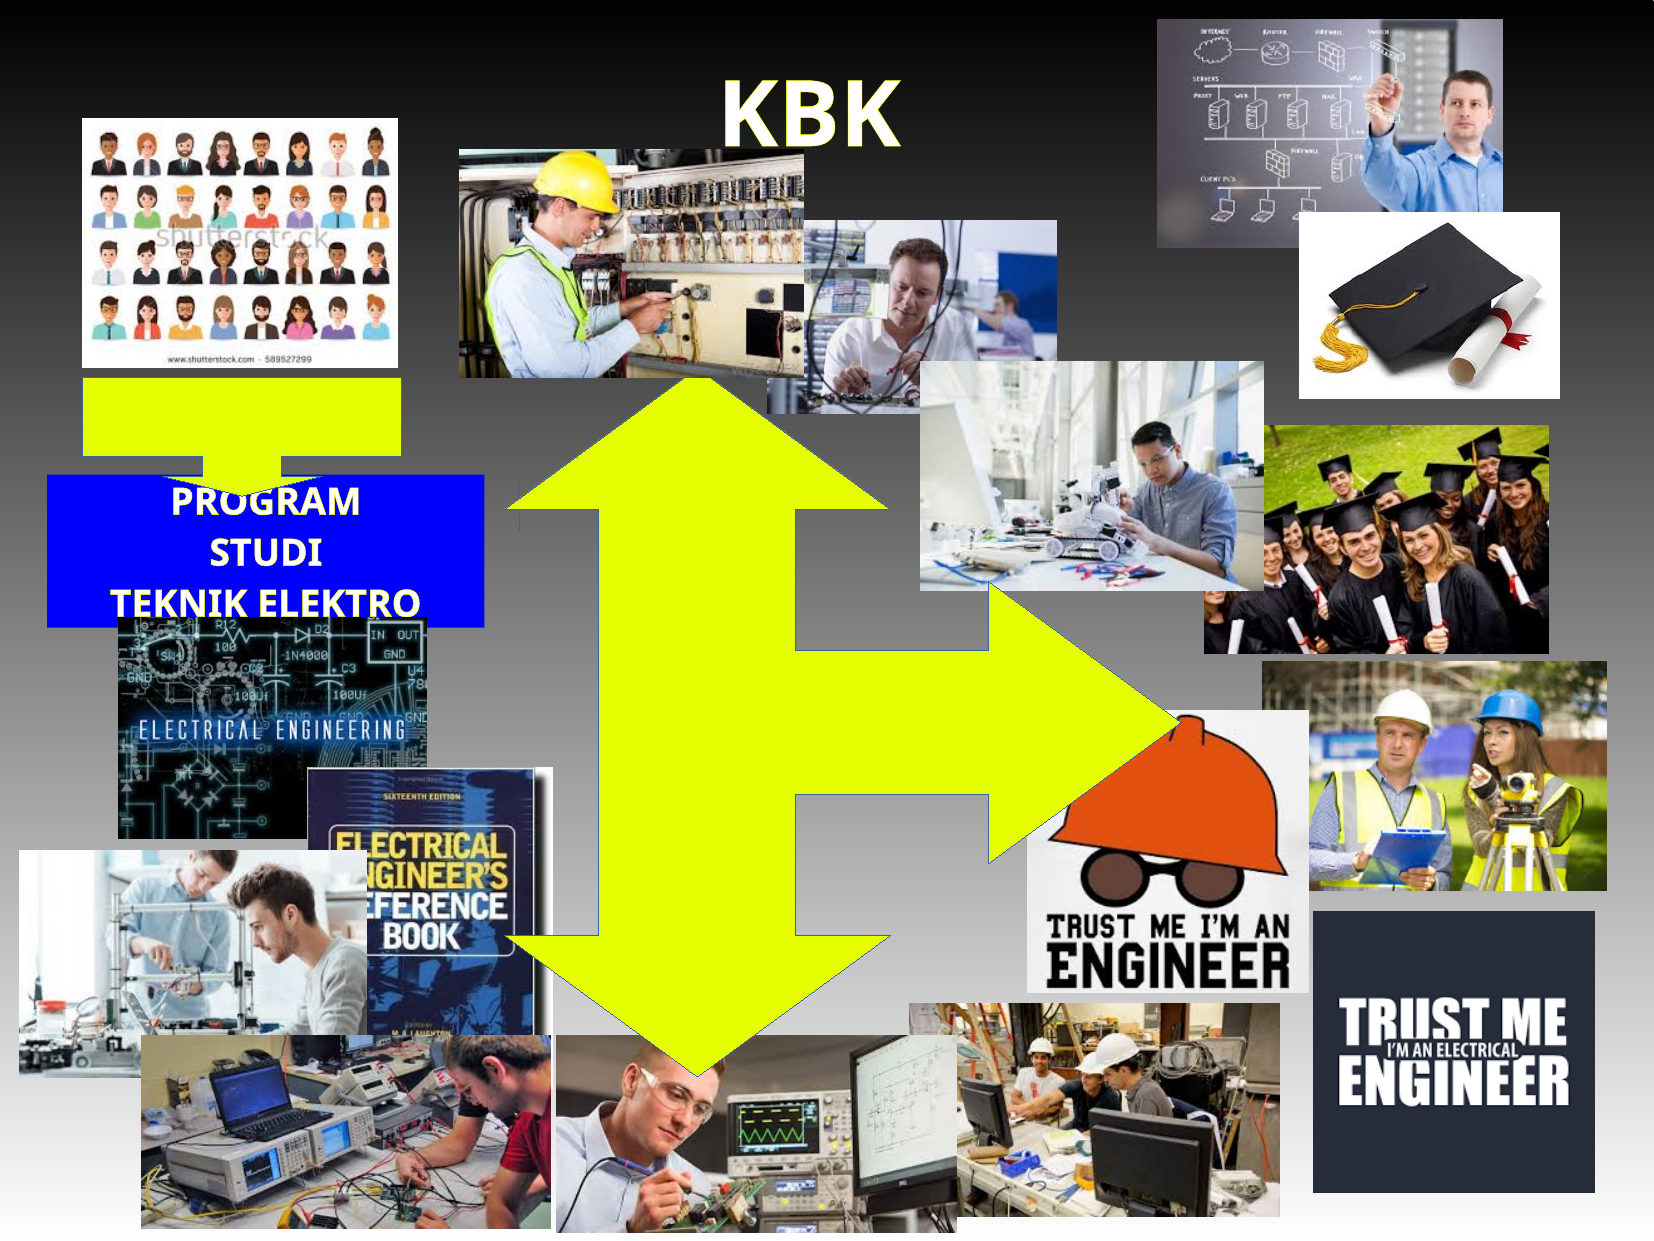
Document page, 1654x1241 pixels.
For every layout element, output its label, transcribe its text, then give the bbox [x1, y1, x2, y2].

picture [556, 1003, 1280, 1233]
picture [1313, 911, 1595, 1193]
text_box [82, 377, 402, 497]
picture [19, 617, 553, 1229]
picture [82, 118, 398, 369]
picture [459, 149, 1549, 654]
title PROGRAM STUDI TEKNIK ELEKTRO [47, 487, 485, 615]
picture [1157, 19, 1560, 399]
title KBK [590, 59, 1028, 162]
picture [1027, 661, 1607, 993]
text_box [504, 378, 1182, 1077]
